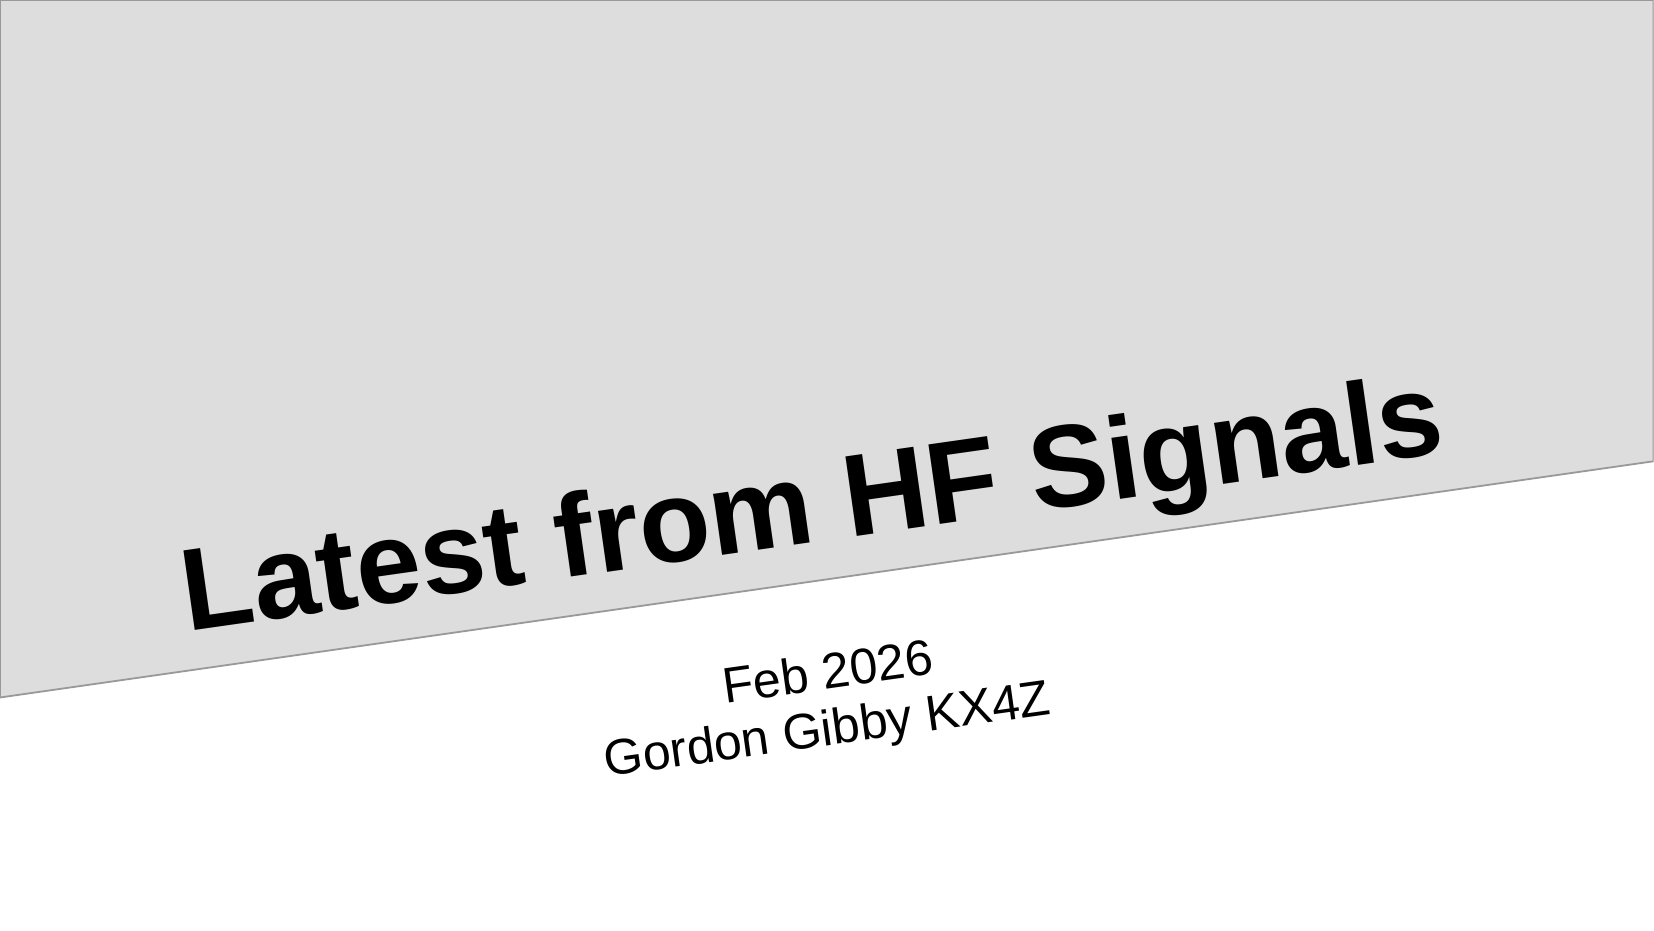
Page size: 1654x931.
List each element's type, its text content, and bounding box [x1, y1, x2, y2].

title Latest from HF Signals [62, 267, 1562, 737]
text_box Feb 2026 Gordon Gibby KX4Z [100, 543, 1546, 857]
